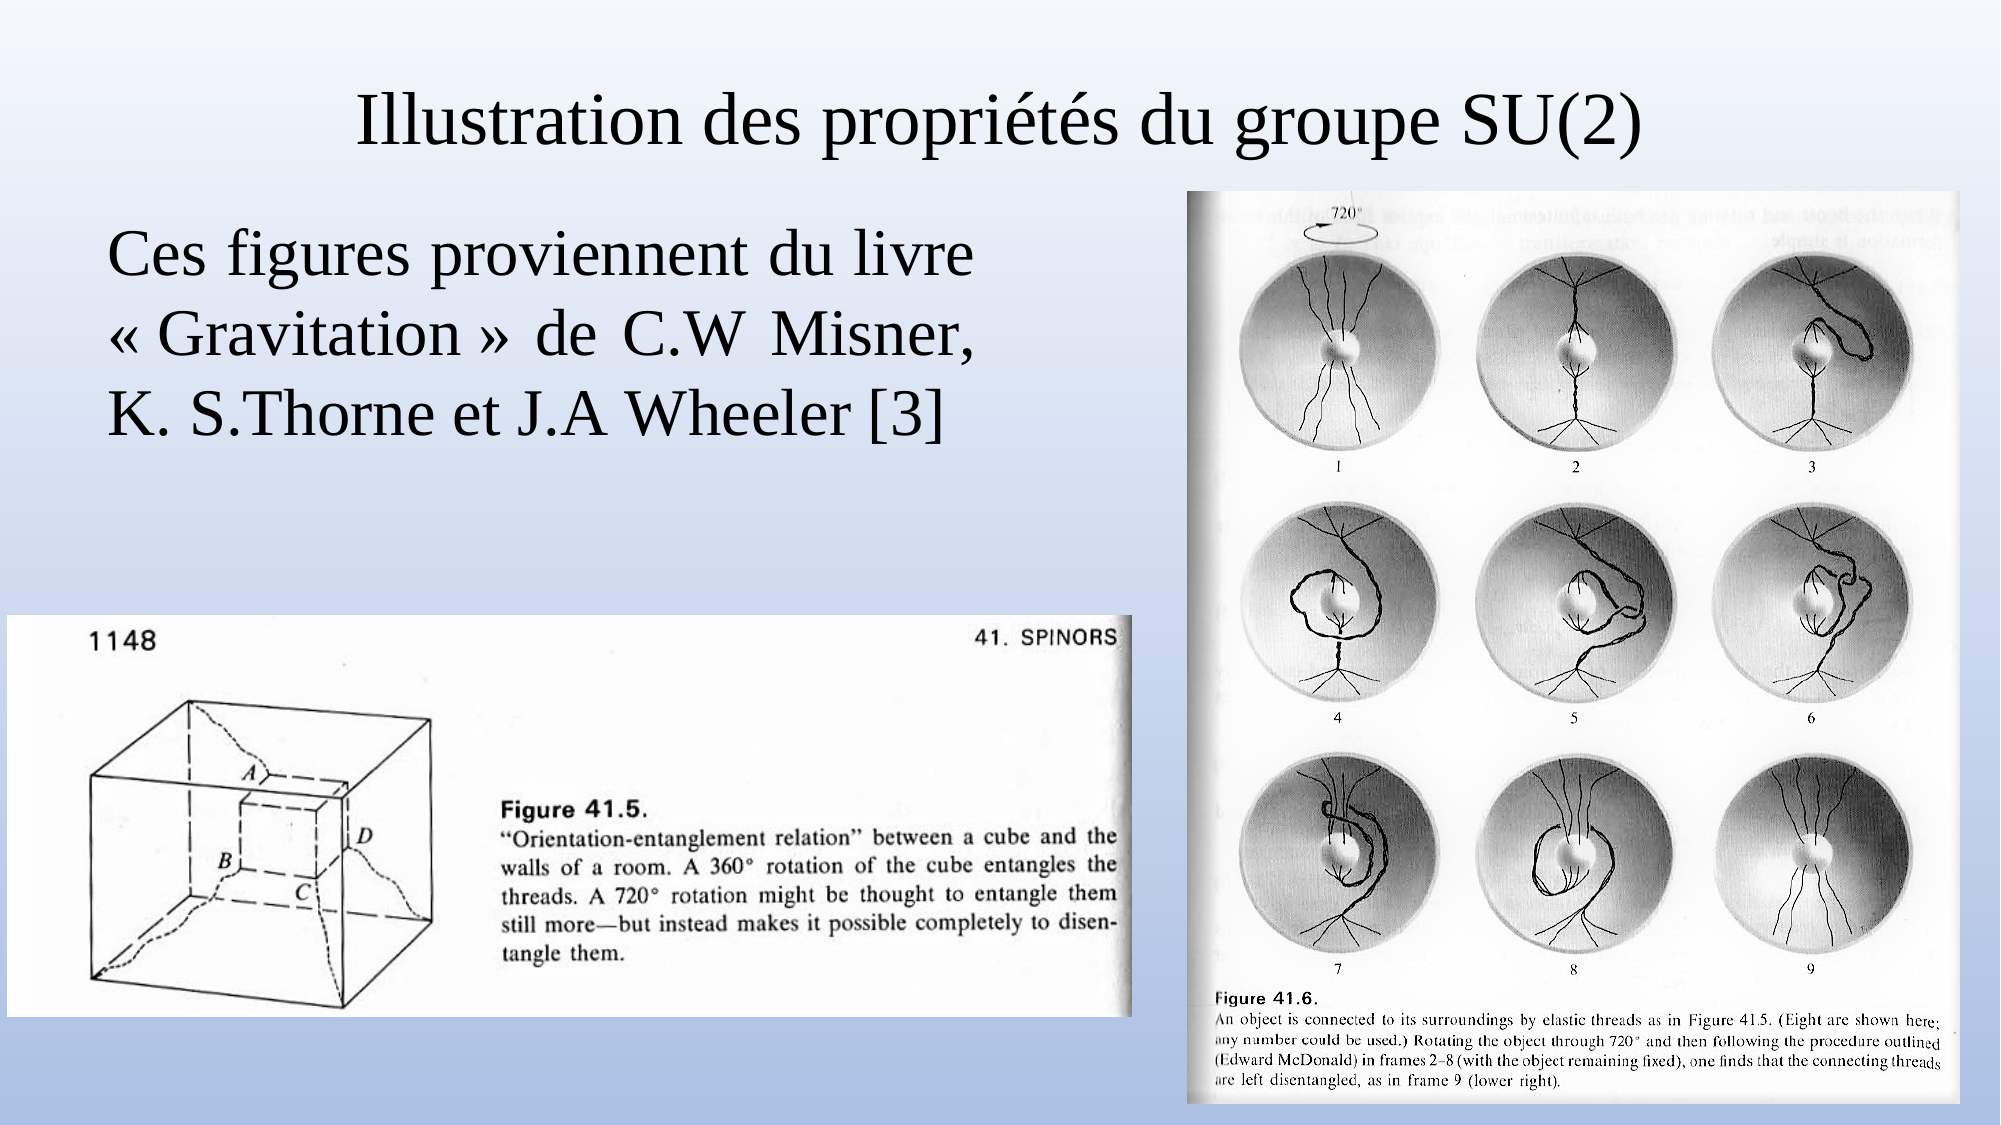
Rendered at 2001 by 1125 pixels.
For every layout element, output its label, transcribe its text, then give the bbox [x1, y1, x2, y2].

picture [1187, 191, 1960, 1104]
title Illustration des propriétés du groupe SU(2) [7, 0, 1993, 174]
picture [7, 615, 1132, 1017]
text_box Ces figures proviennent du livre « Gravitation » de C.W Misner, K. S.Thorne et J.A Wheeler [3] [92, 201, 993, 540]
